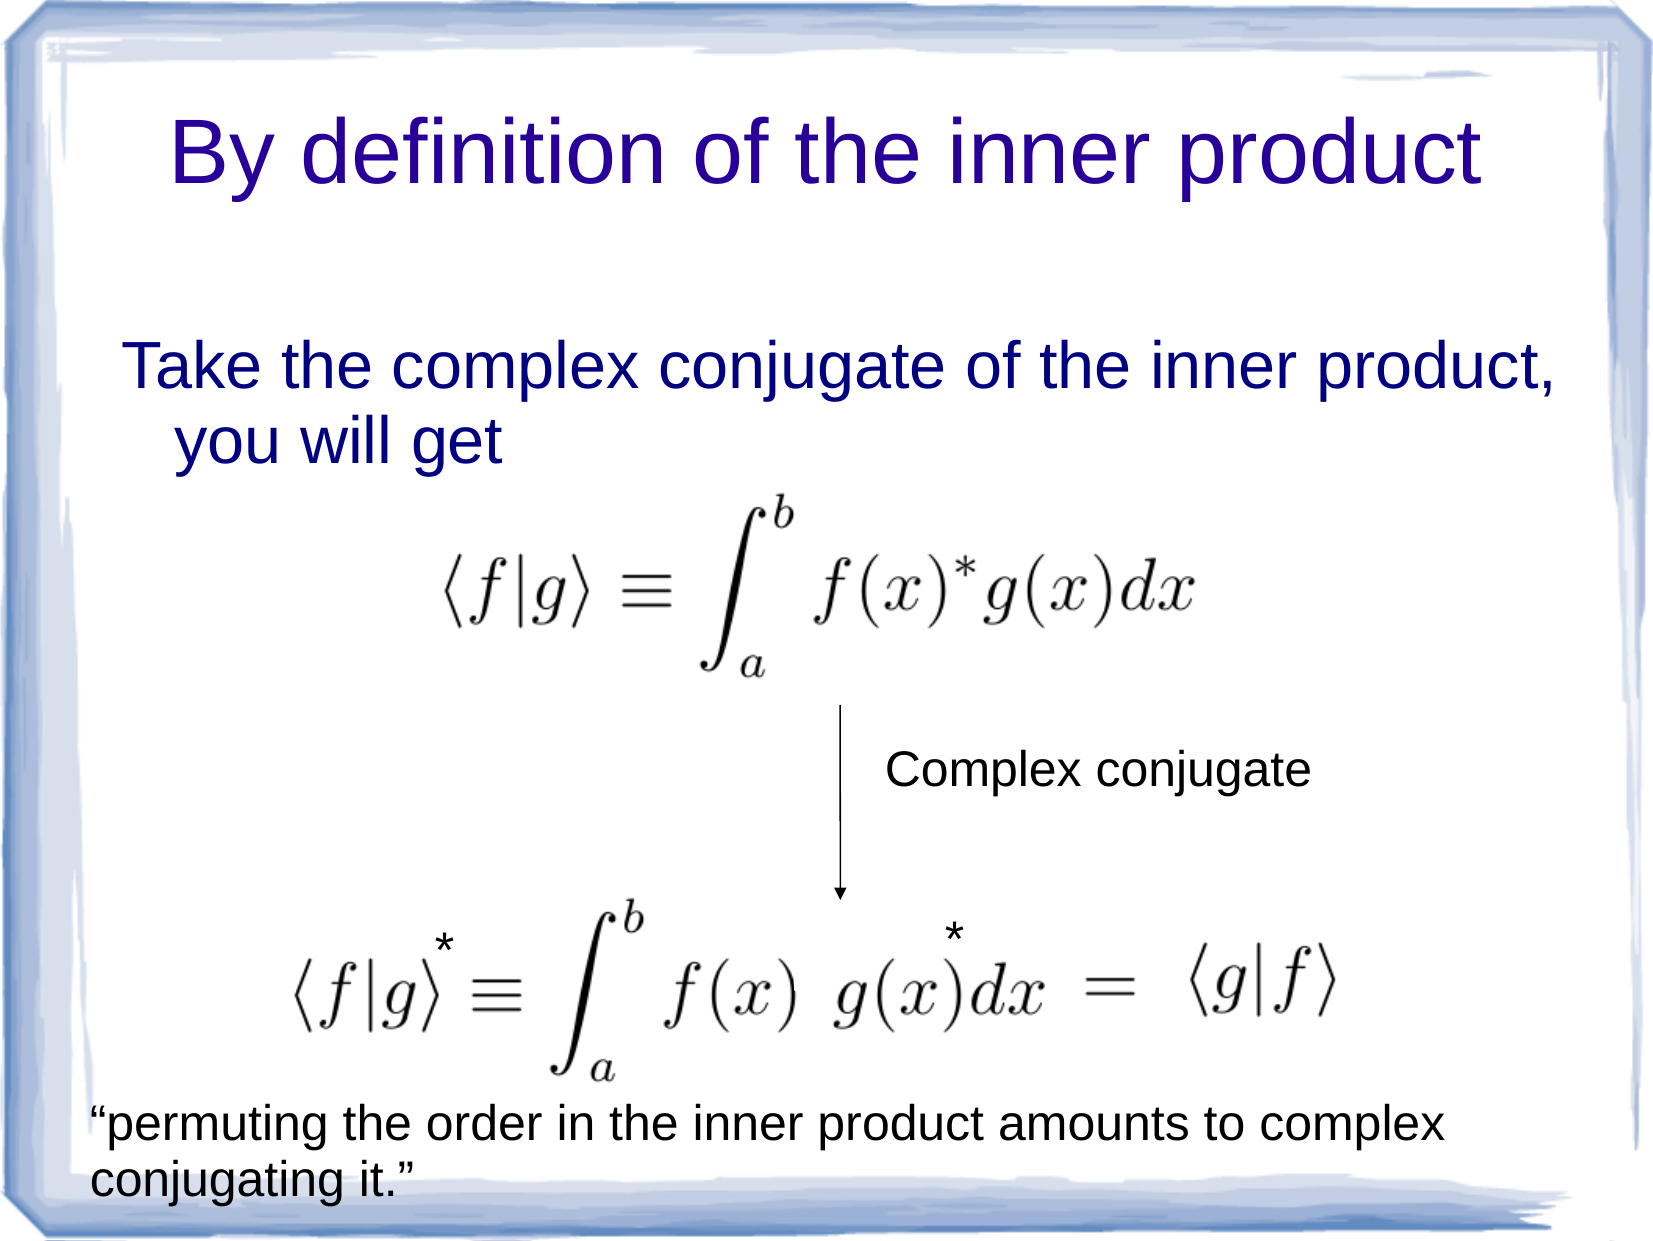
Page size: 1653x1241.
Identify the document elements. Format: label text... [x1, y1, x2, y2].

list Take the complex conjugate of the inner product, you will get [117, 324, 1571, 1088]
text_box “permuting the order in the inner product amounts to complex conjugating it.” [75, 1088, 1576, 1216]
picture [0, 0, 1653, 1241]
title By definition of the inner product [82, 49, 1571, 257]
